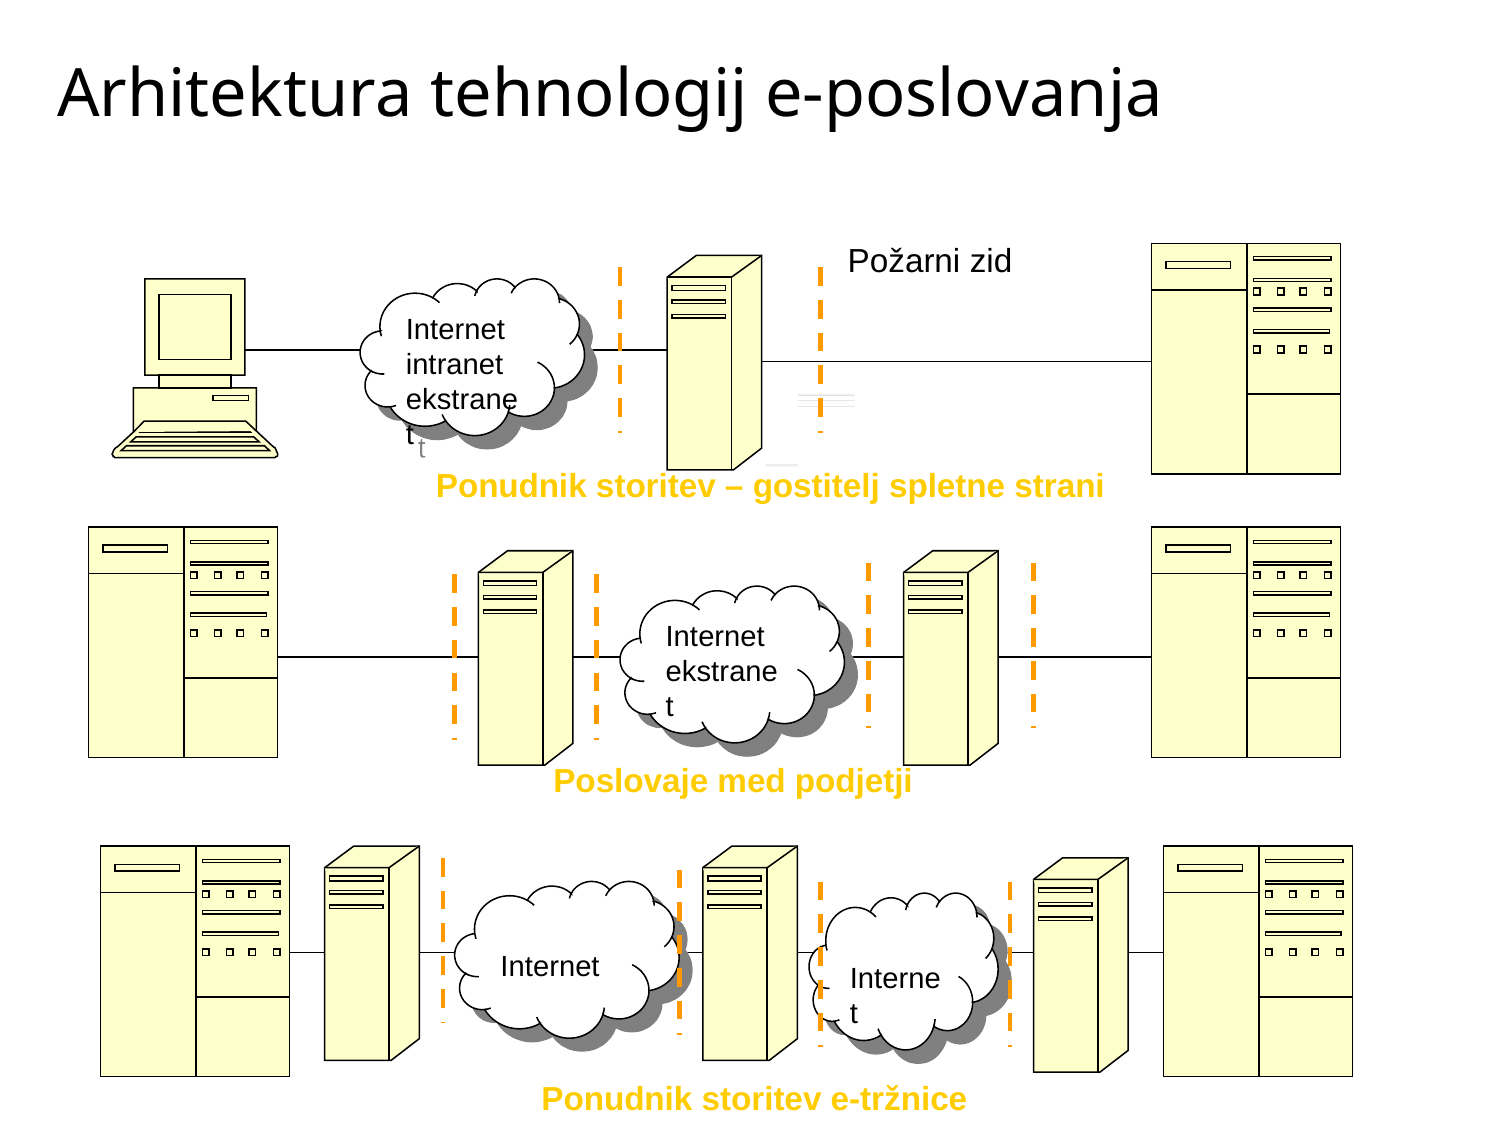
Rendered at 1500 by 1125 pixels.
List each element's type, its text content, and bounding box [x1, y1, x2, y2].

text_box Poslovaje med podjetji [538, 751, 929, 807]
text_box [112, 278, 278, 458]
text_box [667, 255, 762, 456]
text_box Internet [454, 881, 680, 1039]
text_box Ponudnik storitev e-tržnice [526, 1069, 993, 1125]
text_box [1163, 846, 1353, 1077]
text_box Internet ekstranet [620, 586, 845, 743]
text_box Internet intranet ekstranet [360, 278, 585, 436]
text_box [903, 550, 999, 766]
text_box [88, 527, 278, 758]
text_box Ponudnik storitev – gostitelj spletne strani [421, 456, 1121, 512]
text_box [1151, 527, 1341, 758]
text_box Požarni zid [832, 231, 1028, 288]
text_box [478, 550, 573, 766]
text_box [100, 846, 290, 1077]
text_box [324, 846, 420, 1061]
text_box Internet [809, 893, 999, 1050]
text_box [1033, 857, 1129, 1073]
text_box [702, 846, 798, 1061]
text_box [1151, 243, 1341, 474]
title Arhitektura tehnologij e-poslovanja [42, 37, 1466, 138]
